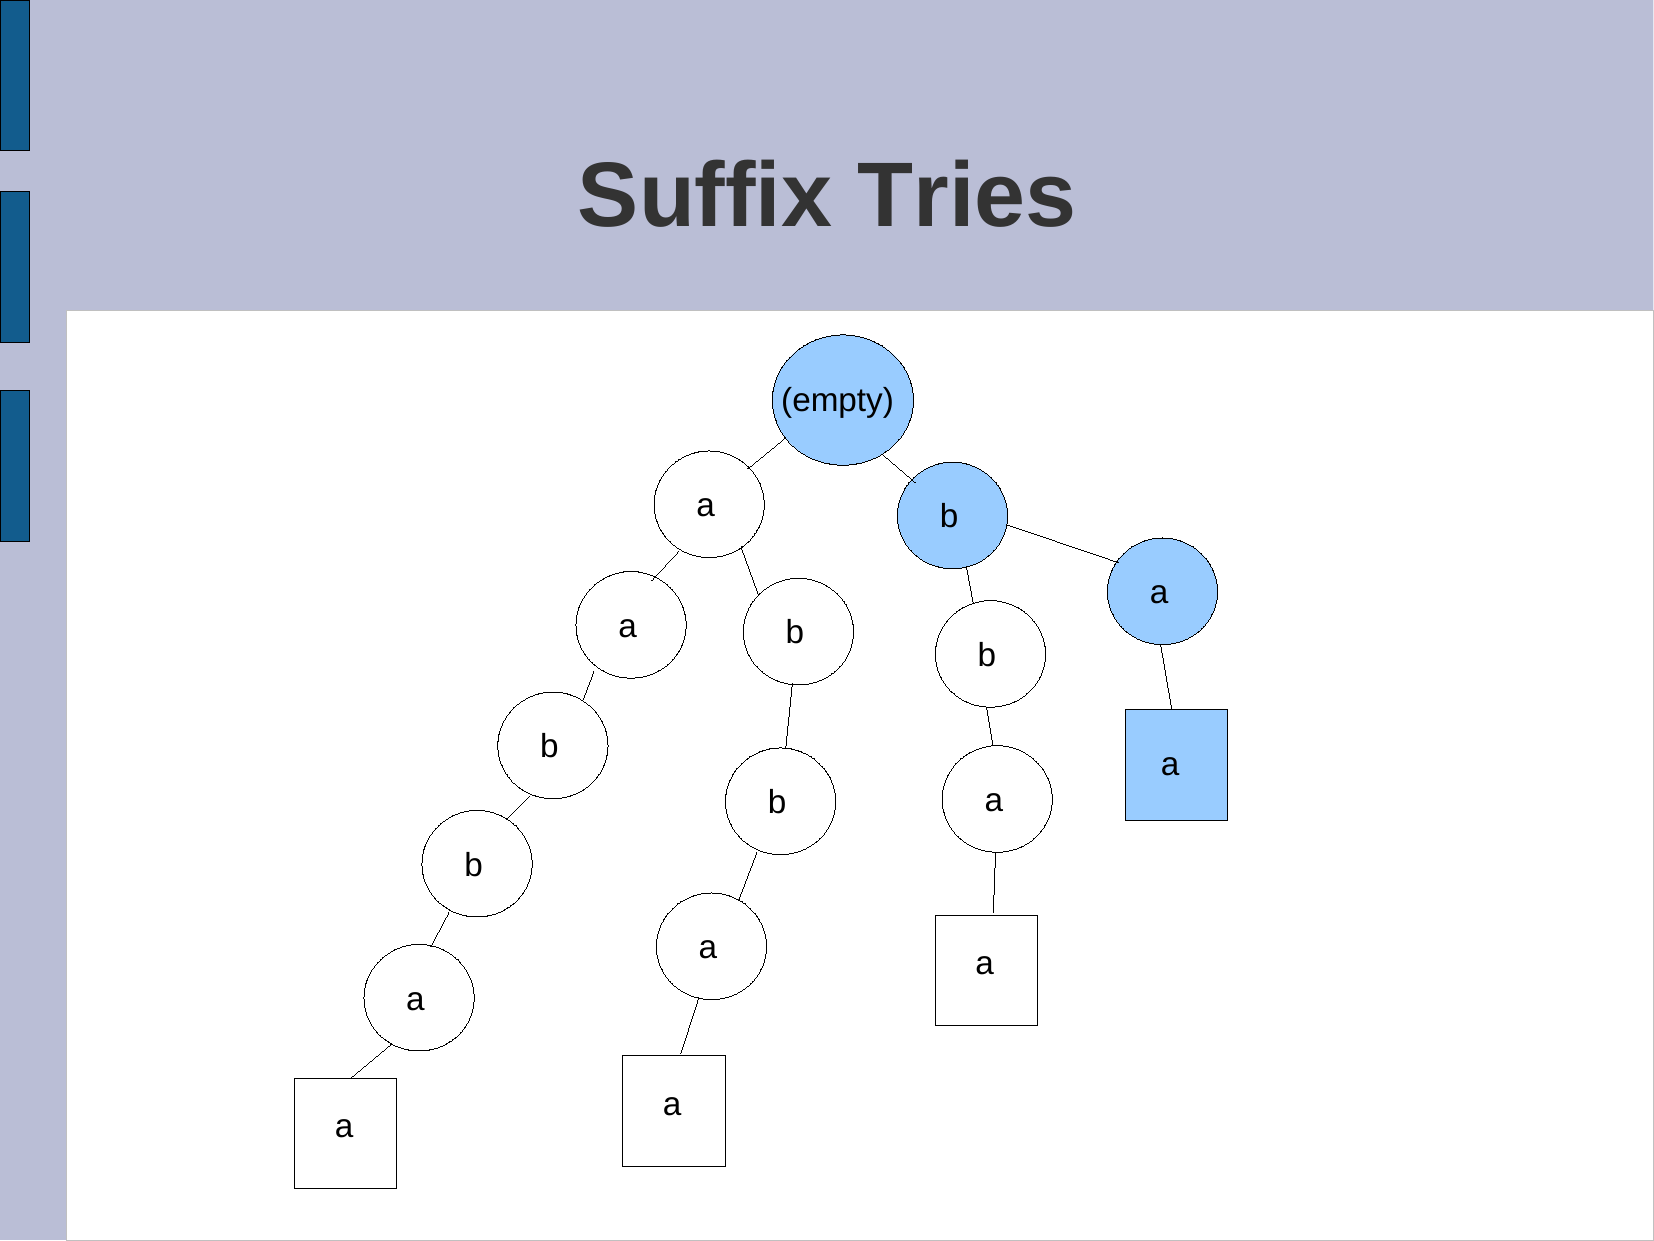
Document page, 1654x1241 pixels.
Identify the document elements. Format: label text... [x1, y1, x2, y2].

title Suffix Tries [121, 91, 1534, 299]
text_box [622, 1055, 726, 1167]
text_box [575, 571, 687, 679]
text_box [1107, 537, 1218, 645]
text_box [772, 334, 914, 466]
text_box [421, 810, 533, 917]
text_box a [406, 980, 441, 1018]
text_box [656, 892, 767, 1000]
text_box a [984, 781, 1019, 819]
text_box [1125, 709, 1228, 821]
text_box a [975, 944, 1010, 982]
text_box a [618, 607, 653, 645]
text_box [935, 600, 1046, 708]
text_box b [464, 846, 499, 884]
text_box [897, 462, 1008, 569]
text_box [935, 915, 1038, 1026]
text_box b [785, 613, 820, 652]
text_box b [939, 497, 974, 535]
text_box (empty) [781, 381, 894, 419]
text_box b [540, 727, 575, 765]
text_box a [334, 1107, 369, 1145]
text_box [743, 578, 854, 685]
text_box [363, 944, 475, 1051]
text_box a [1149, 573, 1184, 611]
text_box [942, 745, 1053, 853]
text_box [654, 450, 765, 558]
text_box a [698, 928, 733, 966]
text_box b [767, 783, 802, 821]
text_box a [1160, 745, 1195, 783]
text_box a [662, 1084, 698, 1122]
text_box [294, 1078, 397, 1189]
text_box a [696, 486, 731, 524]
text_box [725, 747, 836, 855]
text_box b [977, 636, 1012, 674]
text_box [497, 692, 609, 799]
